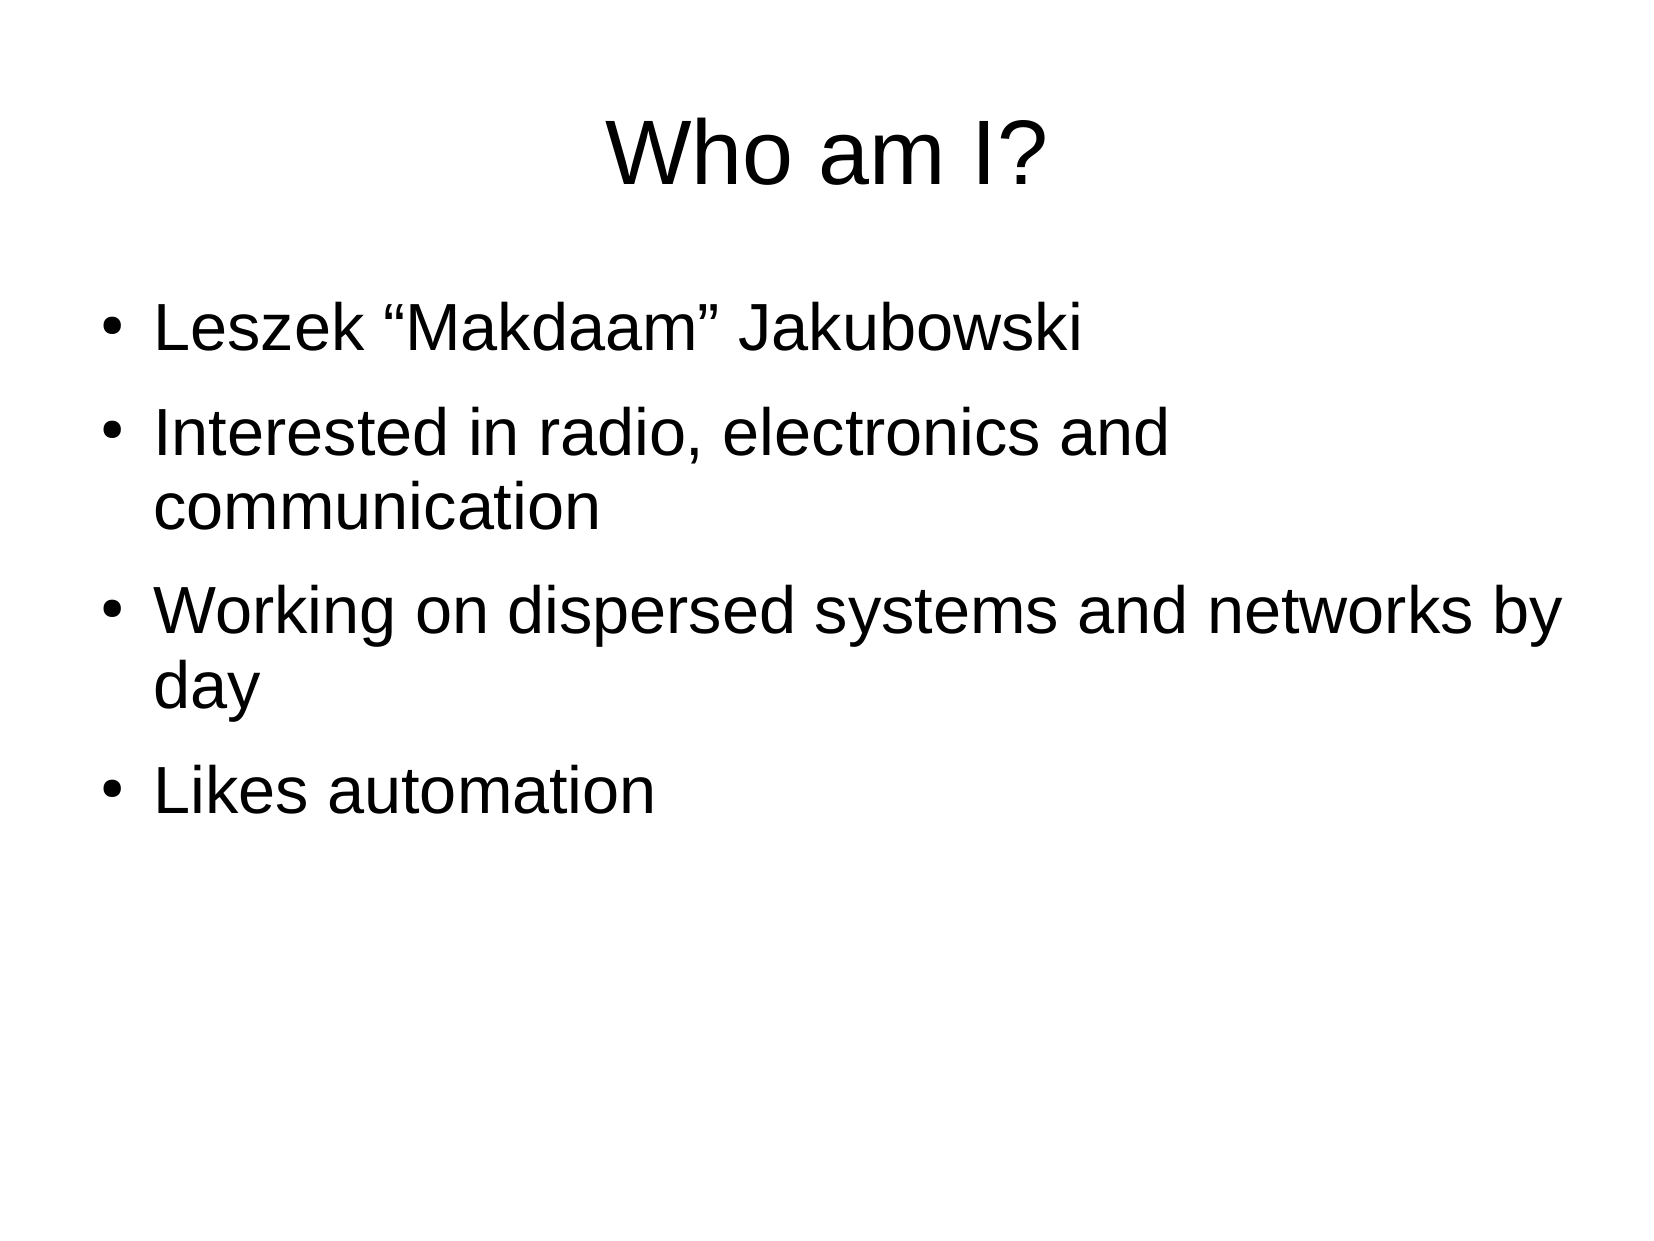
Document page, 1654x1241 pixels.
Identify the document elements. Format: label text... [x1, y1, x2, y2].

title Who am I? [82, 49, 1571, 257]
list Leszek “Makdaam” Jakubowski Interested in radio, electronics and communication Working on dispersed systems and networks by day Likes automation [82, 290, 1571, 1010]
